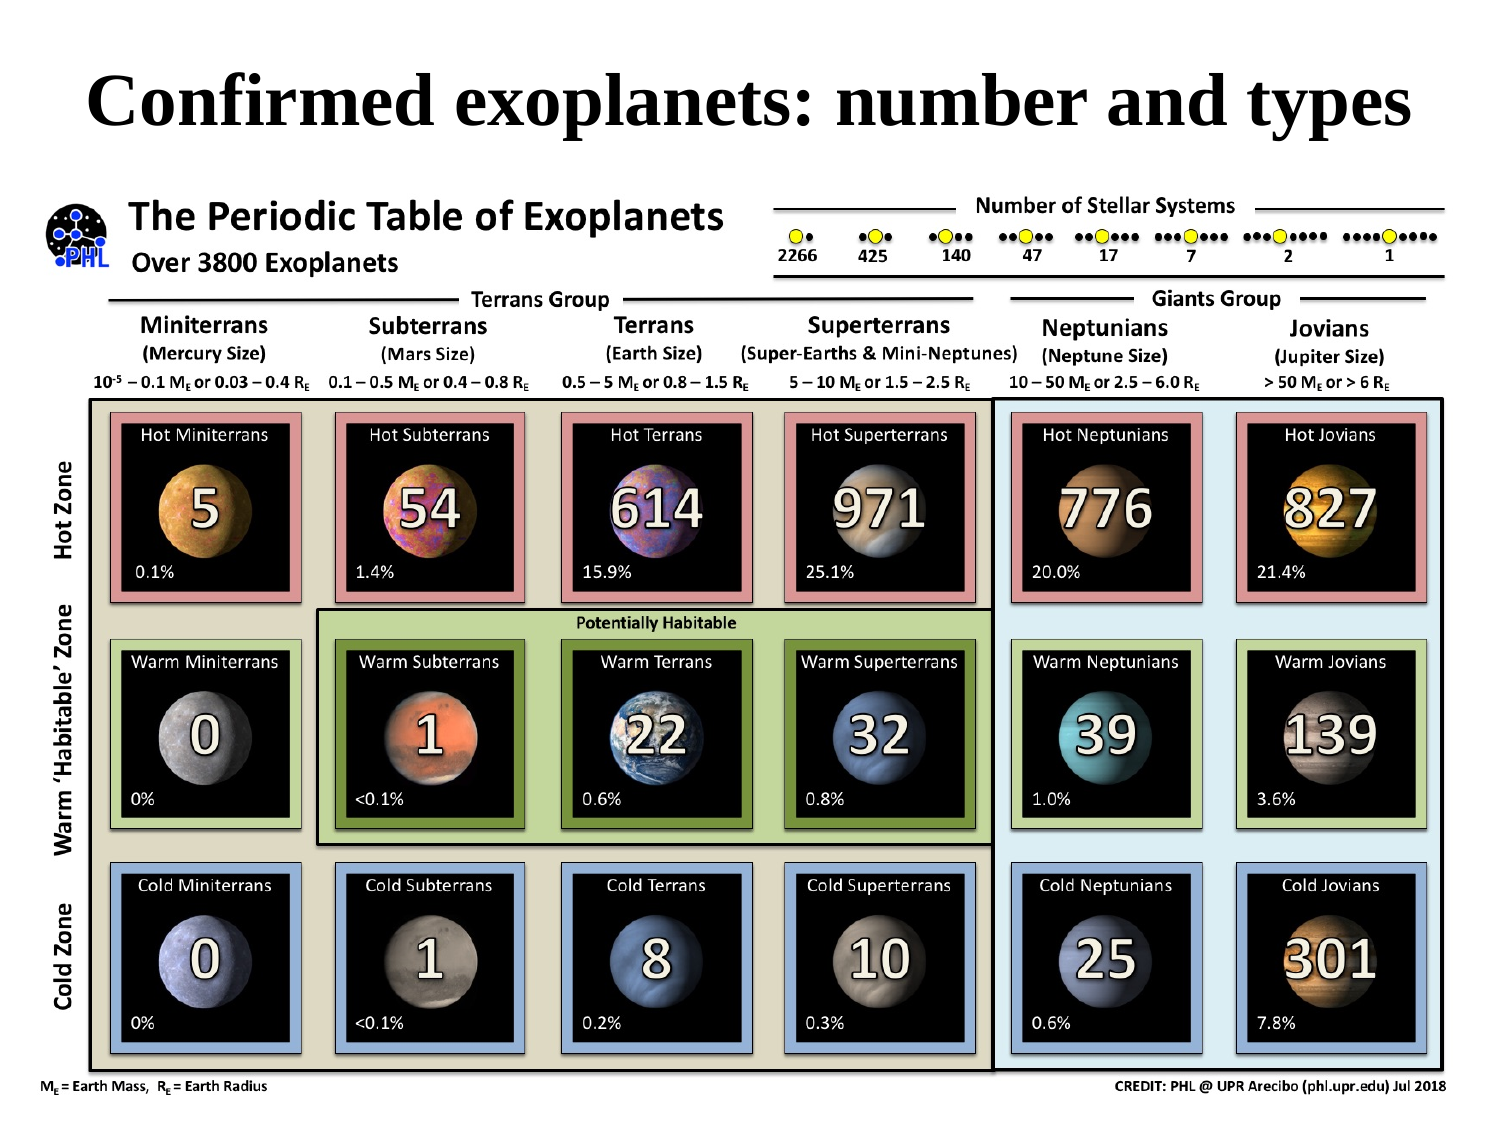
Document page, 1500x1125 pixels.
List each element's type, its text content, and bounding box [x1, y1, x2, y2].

picture [30, 179, 1456, 1102]
text_box Confirmed exoplanets: number and types [15, 60, 1486, 141]
